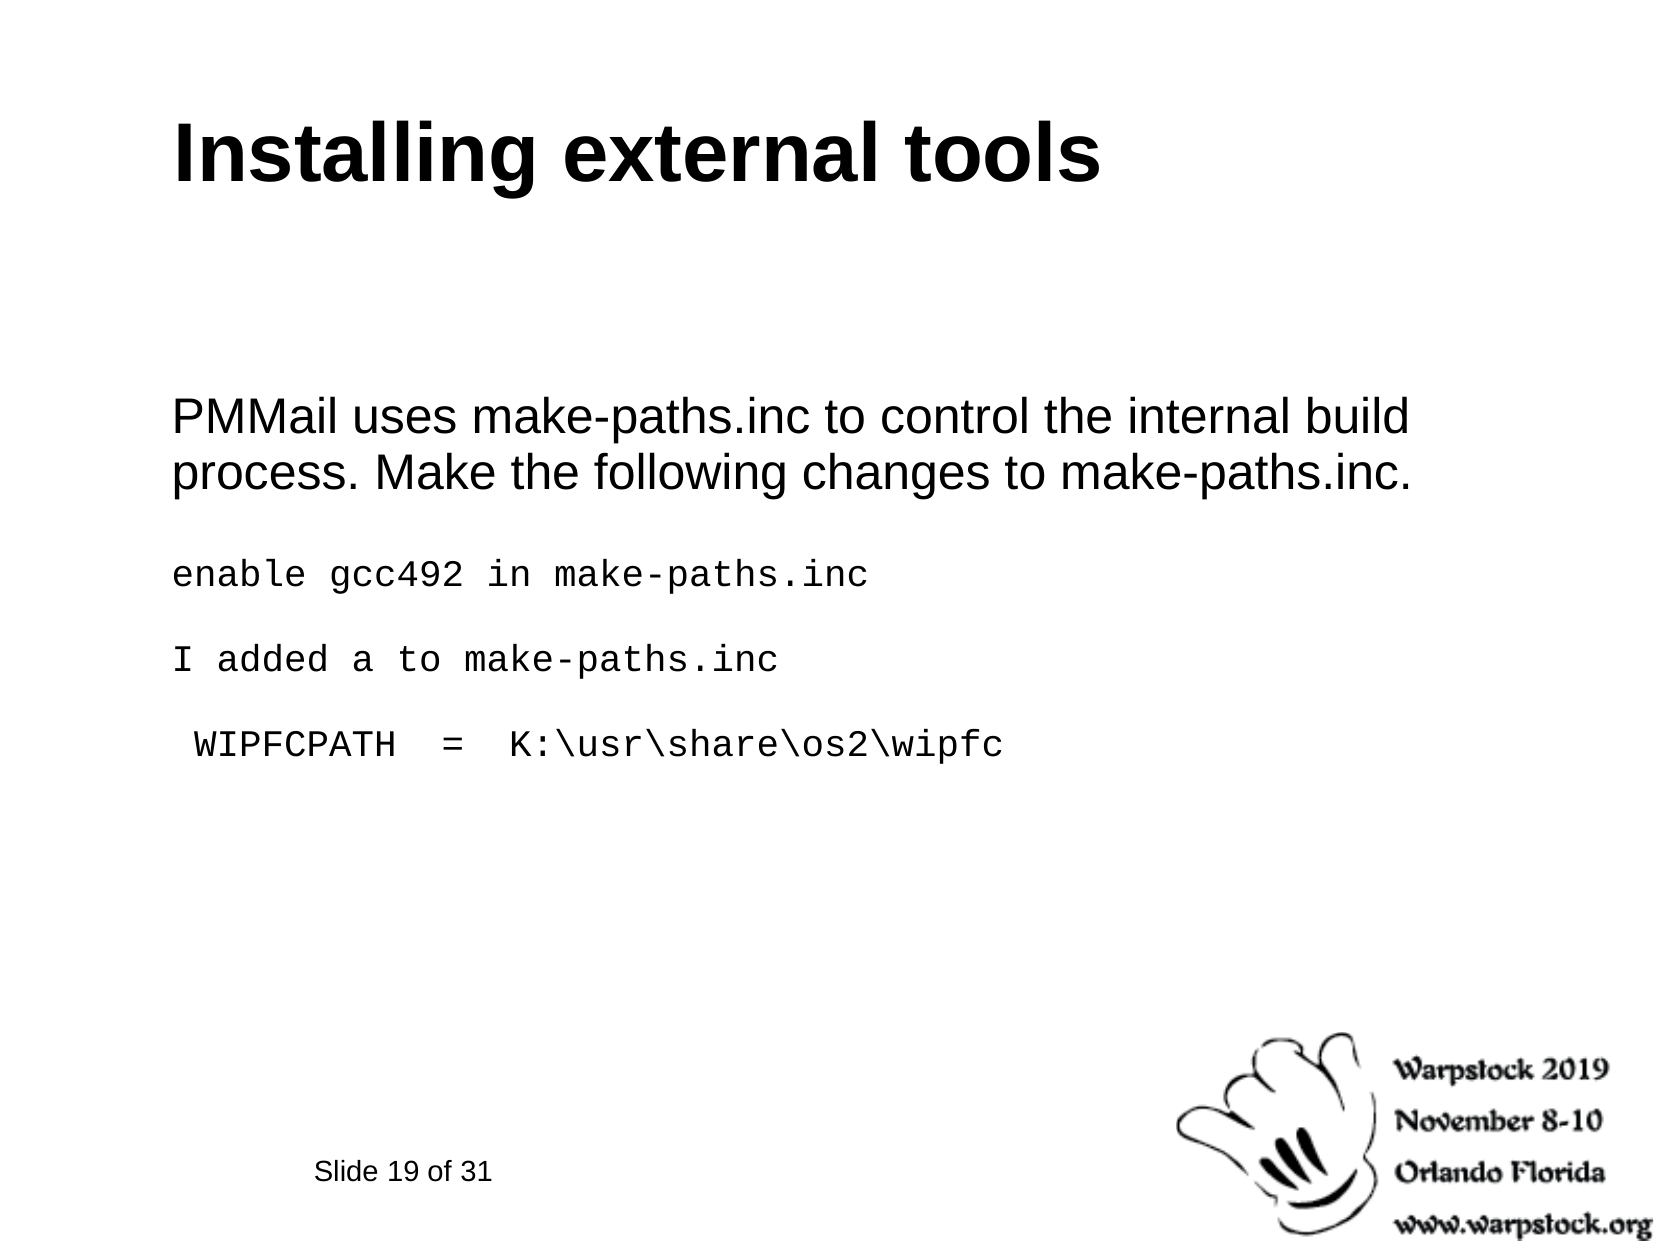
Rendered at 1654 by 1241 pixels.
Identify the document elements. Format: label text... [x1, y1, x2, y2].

subtitle PMMail uses make-paths.inc to control the internal build process. Make the following changes to make-paths.inc. enable gcc492 in make-paths.inc I added a to make-paths.inc WIPFCPATH = K:\usr\share\os2\wipfc [171, 295, 1418, 1002]
title Installing external tools [173, 49, 1420, 257]
picture [1176, 1032, 1654, 1241]
